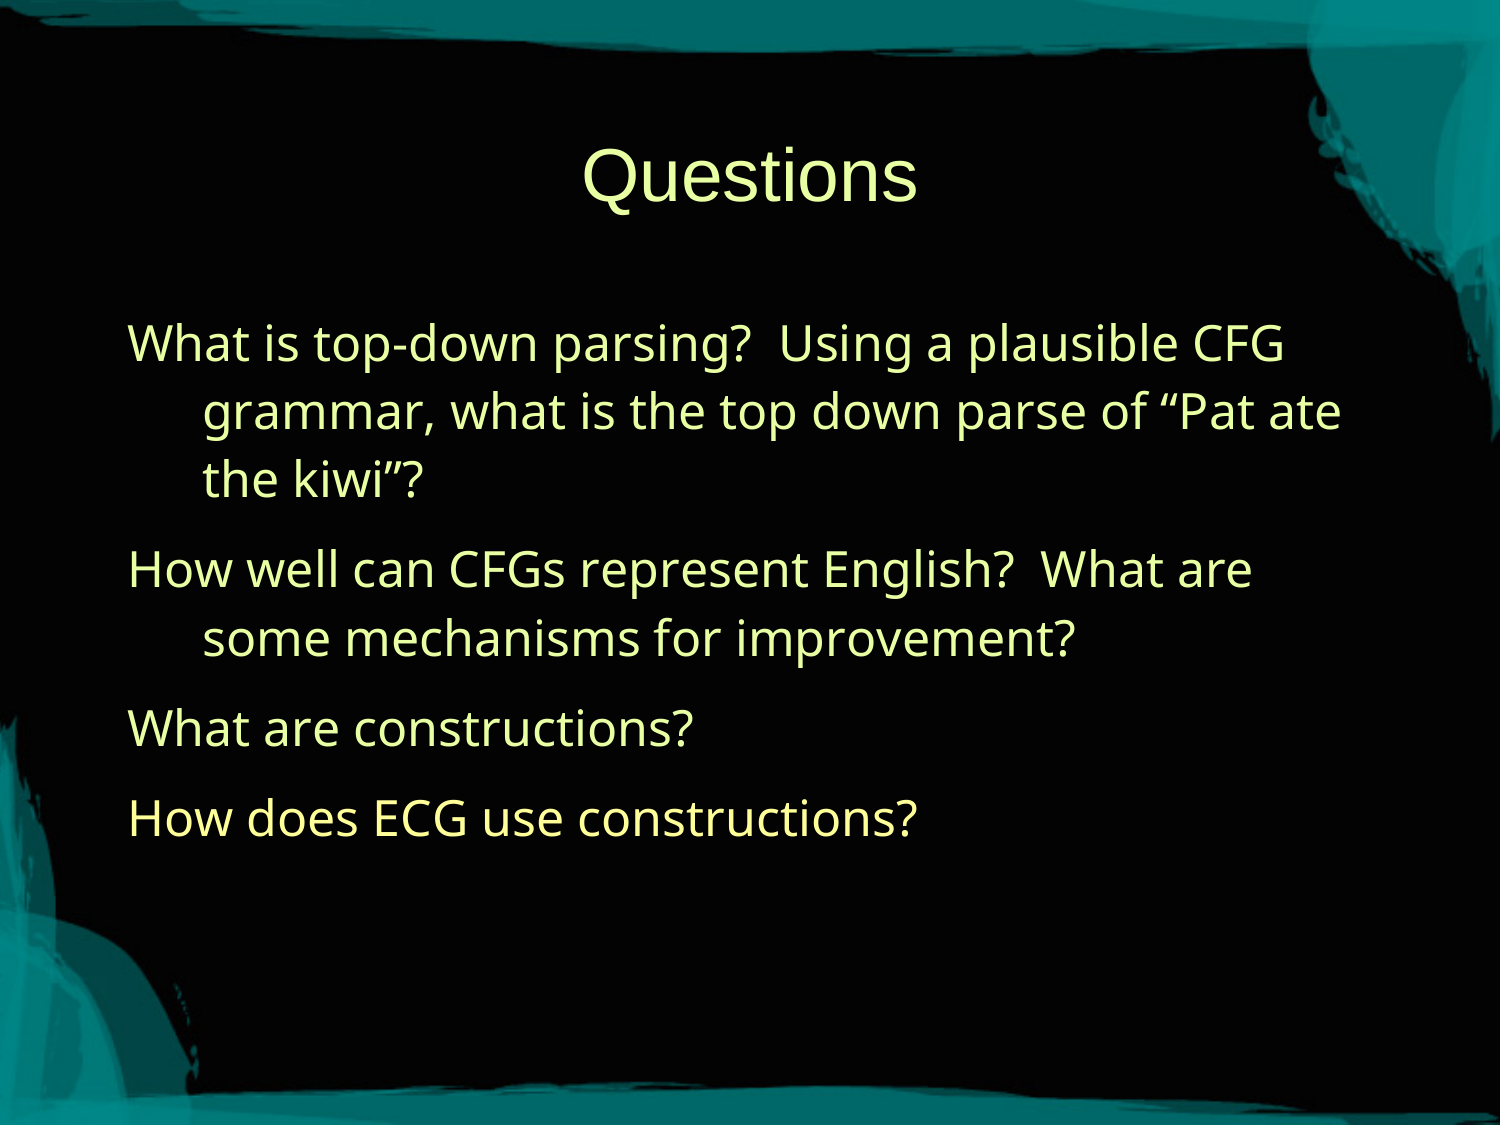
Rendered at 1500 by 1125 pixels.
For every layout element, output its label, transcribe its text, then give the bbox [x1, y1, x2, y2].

title Questions [112, 87, 1388, 263]
picture [0, 0, 1500, 1125]
list What is top-down parsing? Using a plausible CFG grammar, what is the top down parse of “Pat ate the kiwi”? How well can CFGs represent English? What are some mechanisms for improvement? What are constructions? How does ECG use constructions? [112, 299, 1388, 1000]
